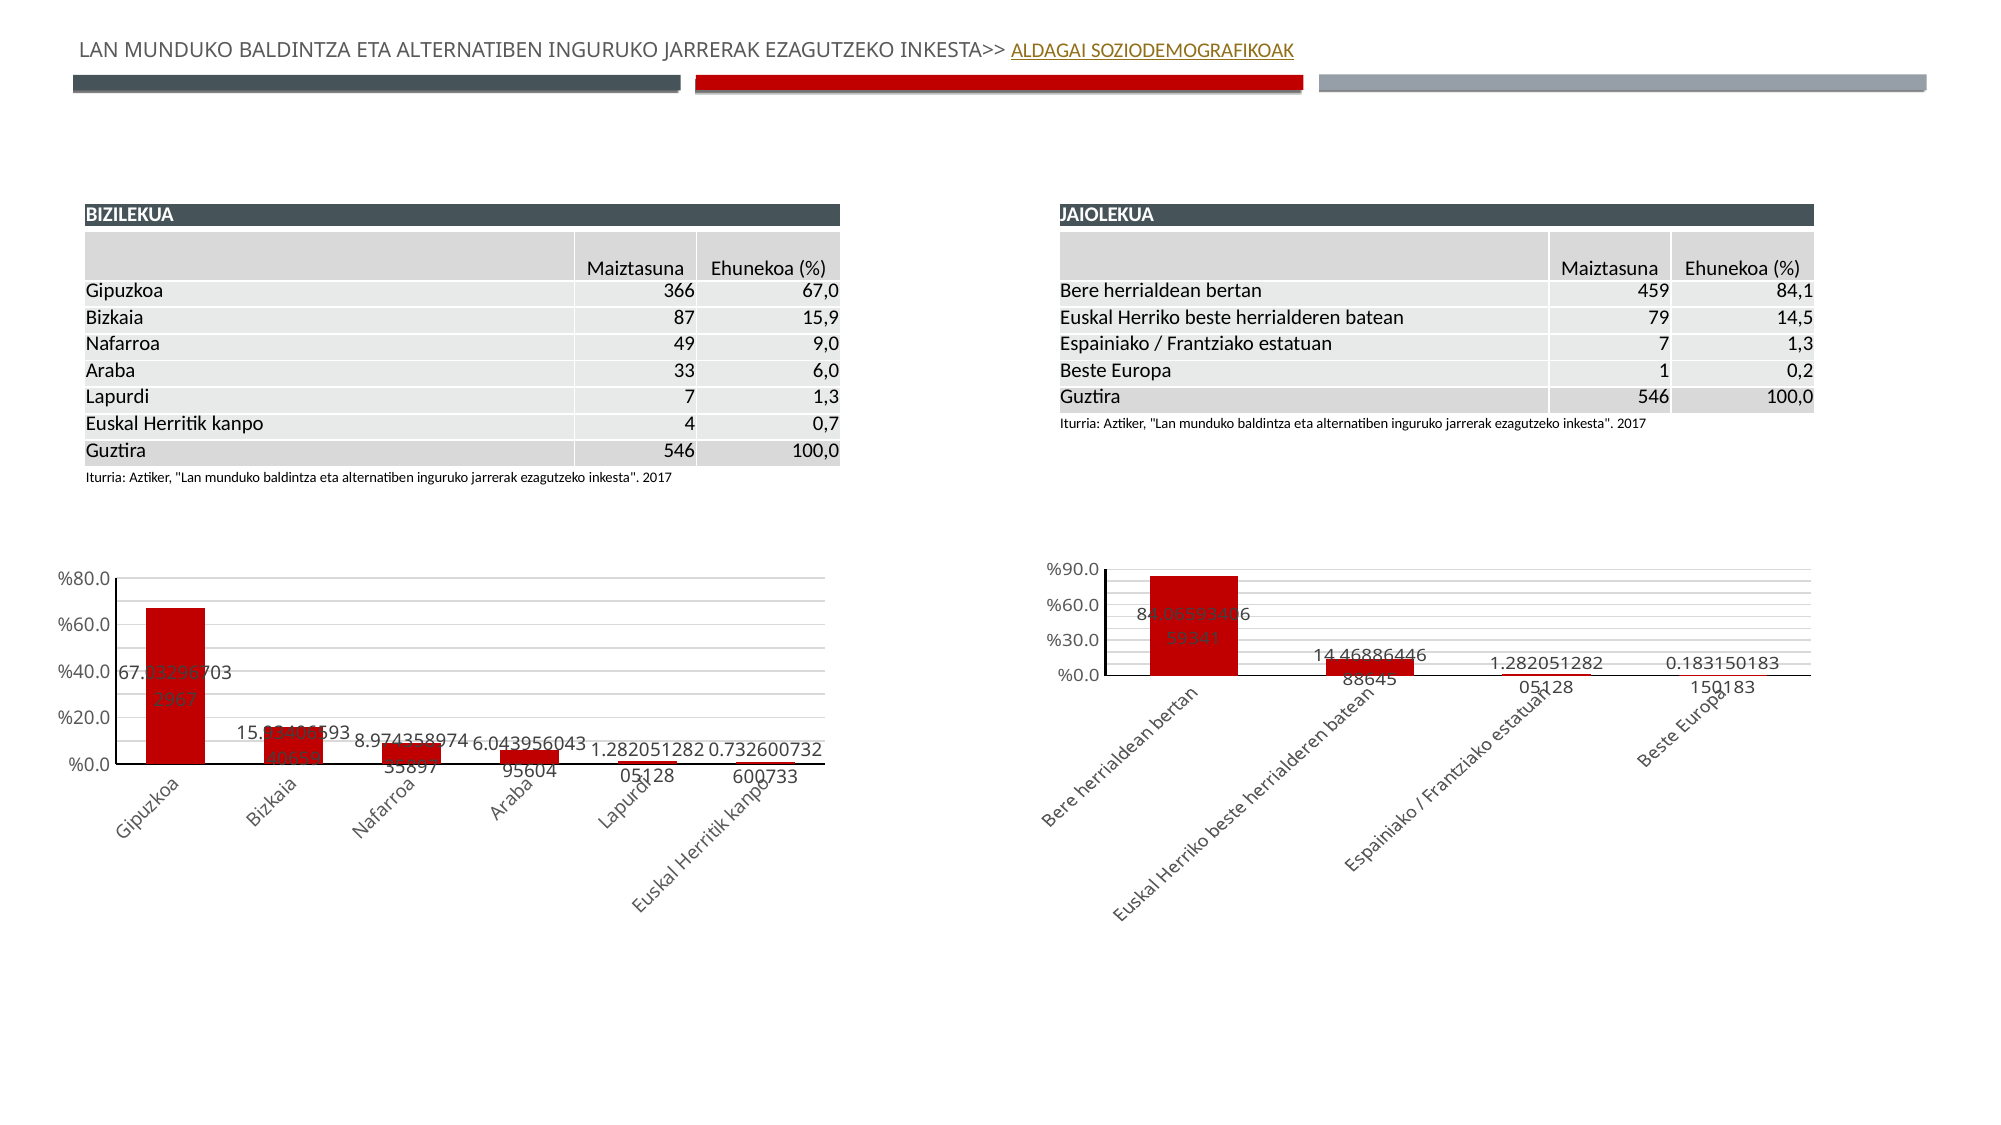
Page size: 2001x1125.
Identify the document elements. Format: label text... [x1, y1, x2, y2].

table_cell 7 [575, 388, 696, 413]
table_cell Iturria: Aztiker, "Lan munduko baldintza eta alternatiben inguruko jarrerak ezagutzeko inkesta". 2017 [85, 468, 840, 485]
text_box LAN MUNDUKO BALDINTZA ETA ALTERNATIBEN INGURUKO JARRERAK EZAGUTZEKO INKESTA>> ALDAGAI SOZIODEMOGRAFIKOAK [64, 29, 1926, 69]
table_cell 67,0 [697, 282, 840, 306]
table_cell 1,3 [1672, 335, 1814, 360]
table_cell Maiztasuna [1550, 232, 1670, 280]
table_cell 1,3 [697, 388, 840, 413]
table_cell Araba [85, 361, 574, 386]
chart [1018, 557, 1828, 927]
table_header JAIOLEKUA [1060, 204, 1814, 226]
table_cell Beste Europa [1060, 361, 1548, 386]
table_cell 33 [575, 361, 696, 386]
table_cell 459 [1550, 282, 1670, 306]
table_cell 546 [575, 441, 696, 466]
table_cell 100,0 [1672, 388, 1814, 413]
table_cell Guztira [1060, 388, 1548, 413]
table_cell Maiztasuna [575, 232, 696, 280]
table_cell 84,1 [1672, 282, 1814, 306]
chart [41, 557, 841, 927]
table_cell 14,5 [1672, 308, 1814, 333]
table_cell 15,9 [697, 308, 840, 333]
table_cell Ehunekoa (%) [697, 232, 840, 280]
table_cell Guztira [85, 441, 574, 466]
table_cell 6,0 [697, 361, 840, 386]
table_cell Lapurdi [85, 388, 574, 413]
table_cell [85, 232, 574, 280]
table_cell Gipuzkoa [85, 282, 574, 306]
table_cell Euskal Herriko beste herrialderen batean [1060, 308, 1548, 333]
table_cell 0,7 [697, 415, 840, 439]
table_cell 7 [1550, 335, 1670, 360]
table_cell Bizkaia [85, 308, 574, 333]
table_cell 1 [1550, 361, 1670, 386]
table_header BIZILEKUA [85, 204, 840, 226]
table_cell Nafarroa [85, 335, 574, 360]
table_cell 100,0 [697, 441, 840, 466]
table_cell 9,0 [697, 335, 840, 360]
table_cell 546 [1550, 388, 1670, 413]
table_cell 87 [575, 308, 696, 333]
table_cell Ehunekoa (%) [1672, 232, 1814, 280]
table_cell [1060, 232, 1548, 280]
table_cell 0,2 [1672, 361, 1814, 386]
table_cell 49 [575, 335, 696, 360]
table_cell Espainiako / Frantziako estatuan [1060, 335, 1548, 360]
table_cell Iturria: Aztiker, "Lan munduko baldintza eta alternatiben inguruko jarrerak ezagutzeko inkesta". 2017 [1060, 415, 1814, 432]
table_cell 79 [1550, 308, 1670, 333]
table_cell Bere herrialdean bertan [1060, 282, 1548, 306]
table_cell 4 [575, 415, 696, 439]
table_cell Euskal Herritik kanpo [85, 415, 574, 439]
table_cell 366 [575, 282, 696, 306]
